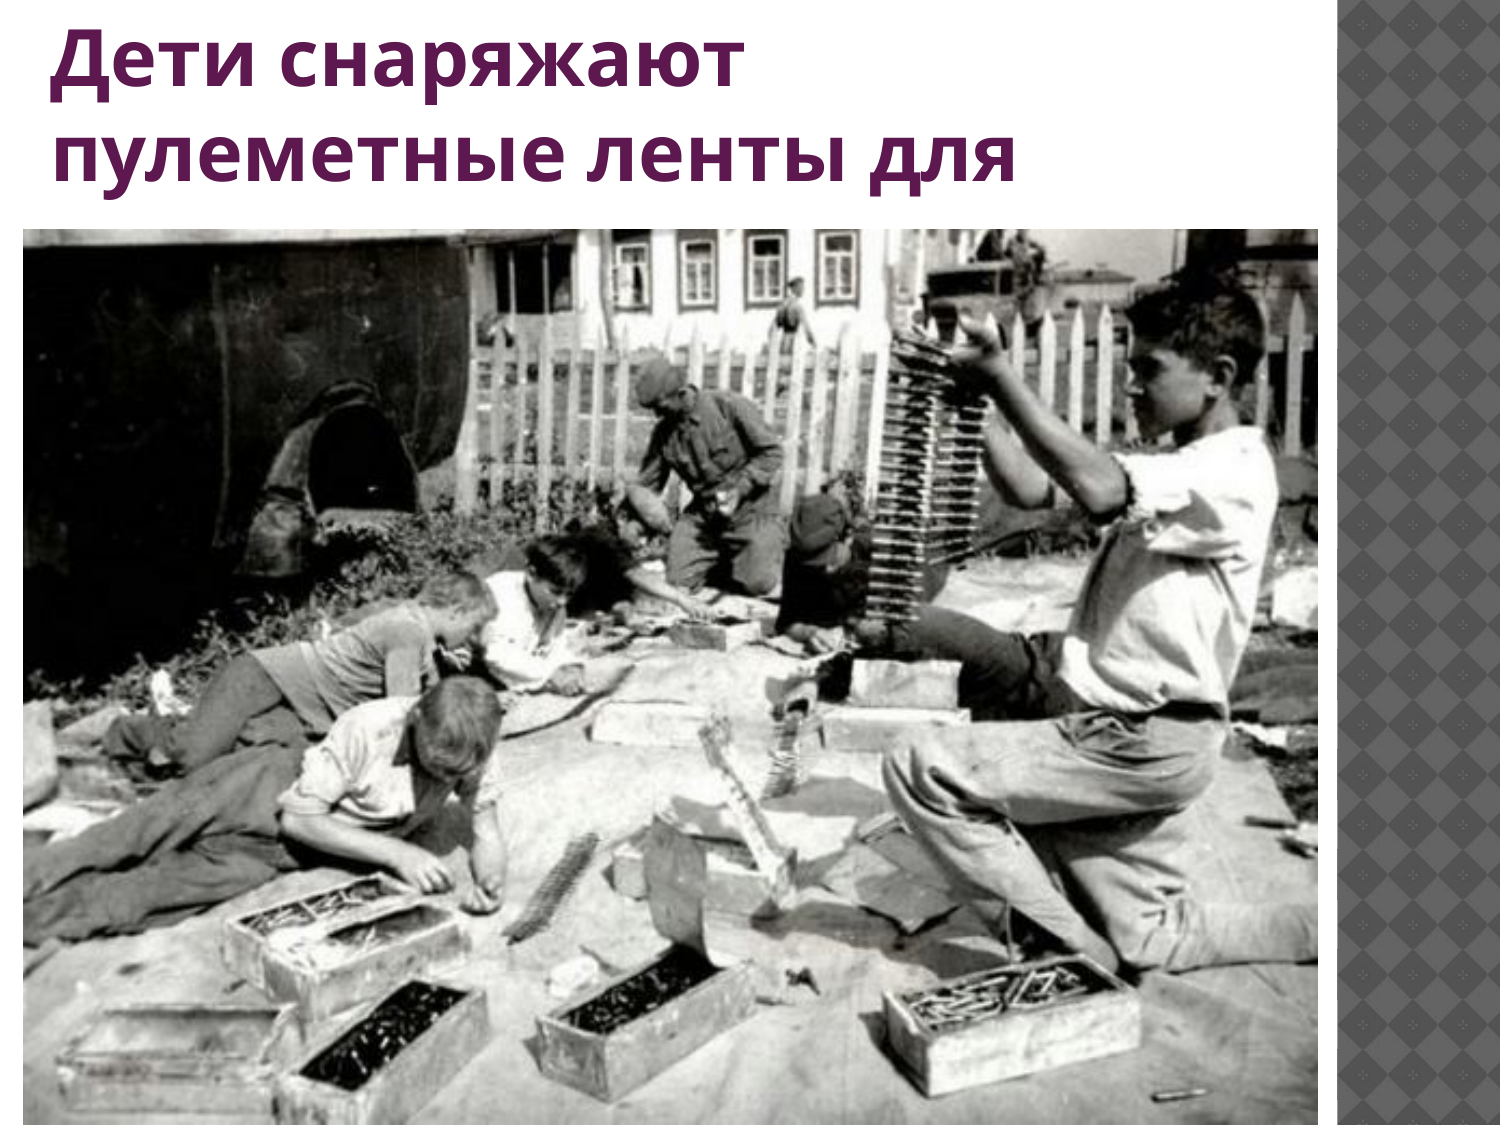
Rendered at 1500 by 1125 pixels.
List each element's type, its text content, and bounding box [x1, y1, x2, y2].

picture [23, 229, 1318, 1125]
title Дети снаряжают пулеметные ленты для солдат [35, 0, 1263, 211]
